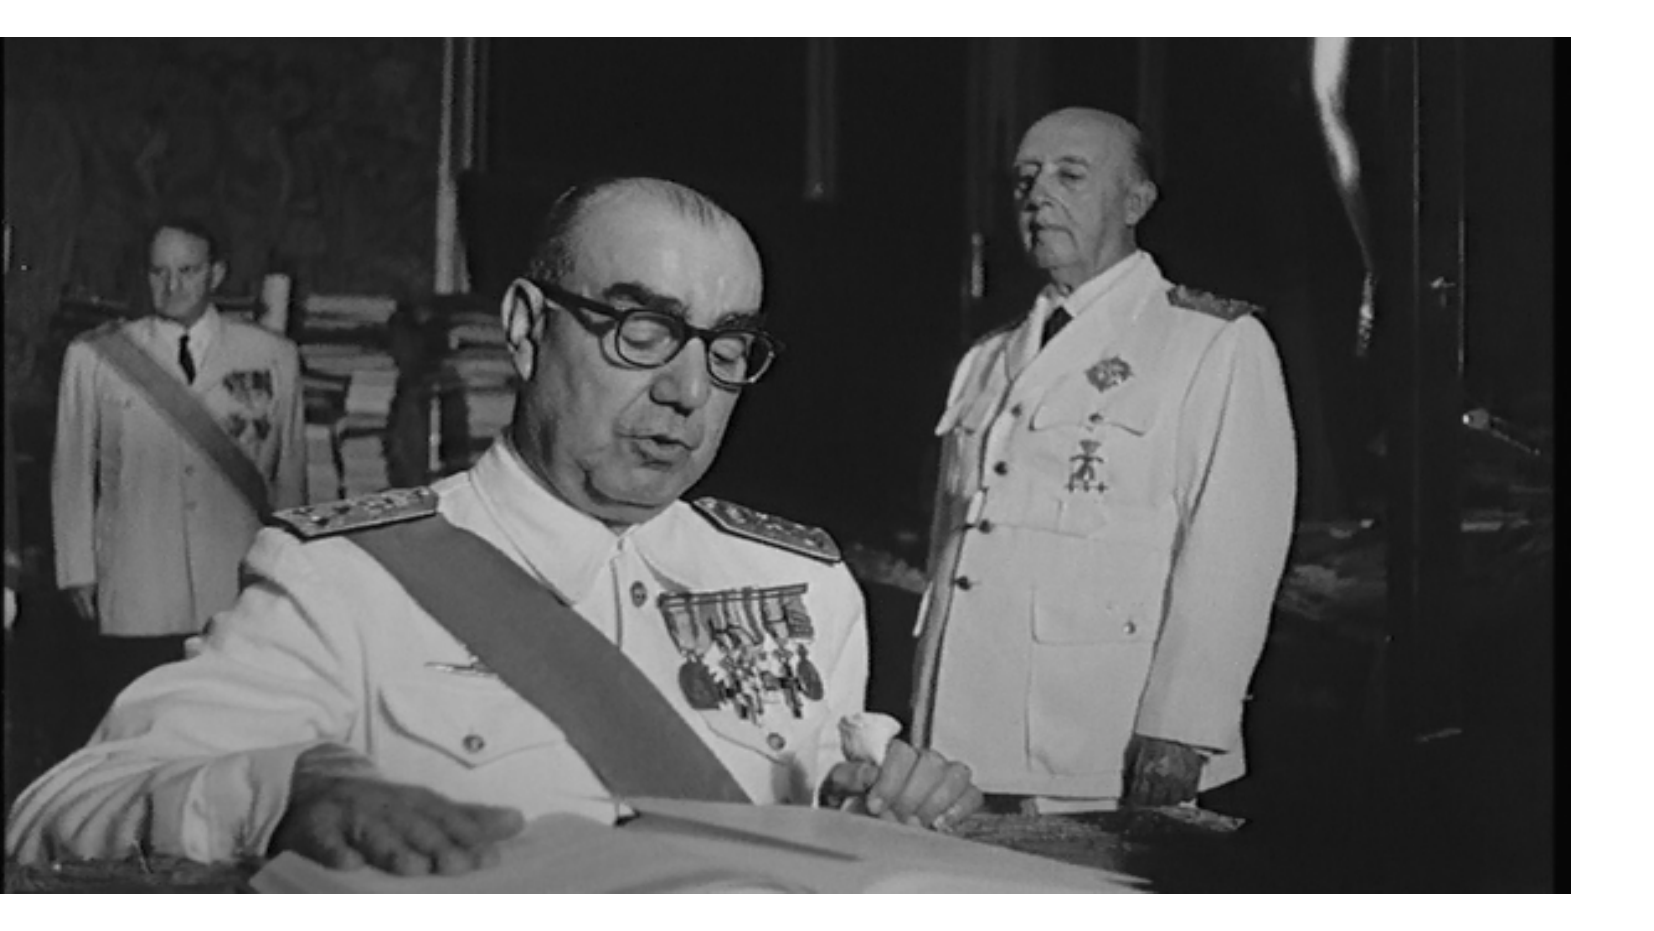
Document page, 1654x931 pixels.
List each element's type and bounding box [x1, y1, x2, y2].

picture [0, 37, 1571, 894]
